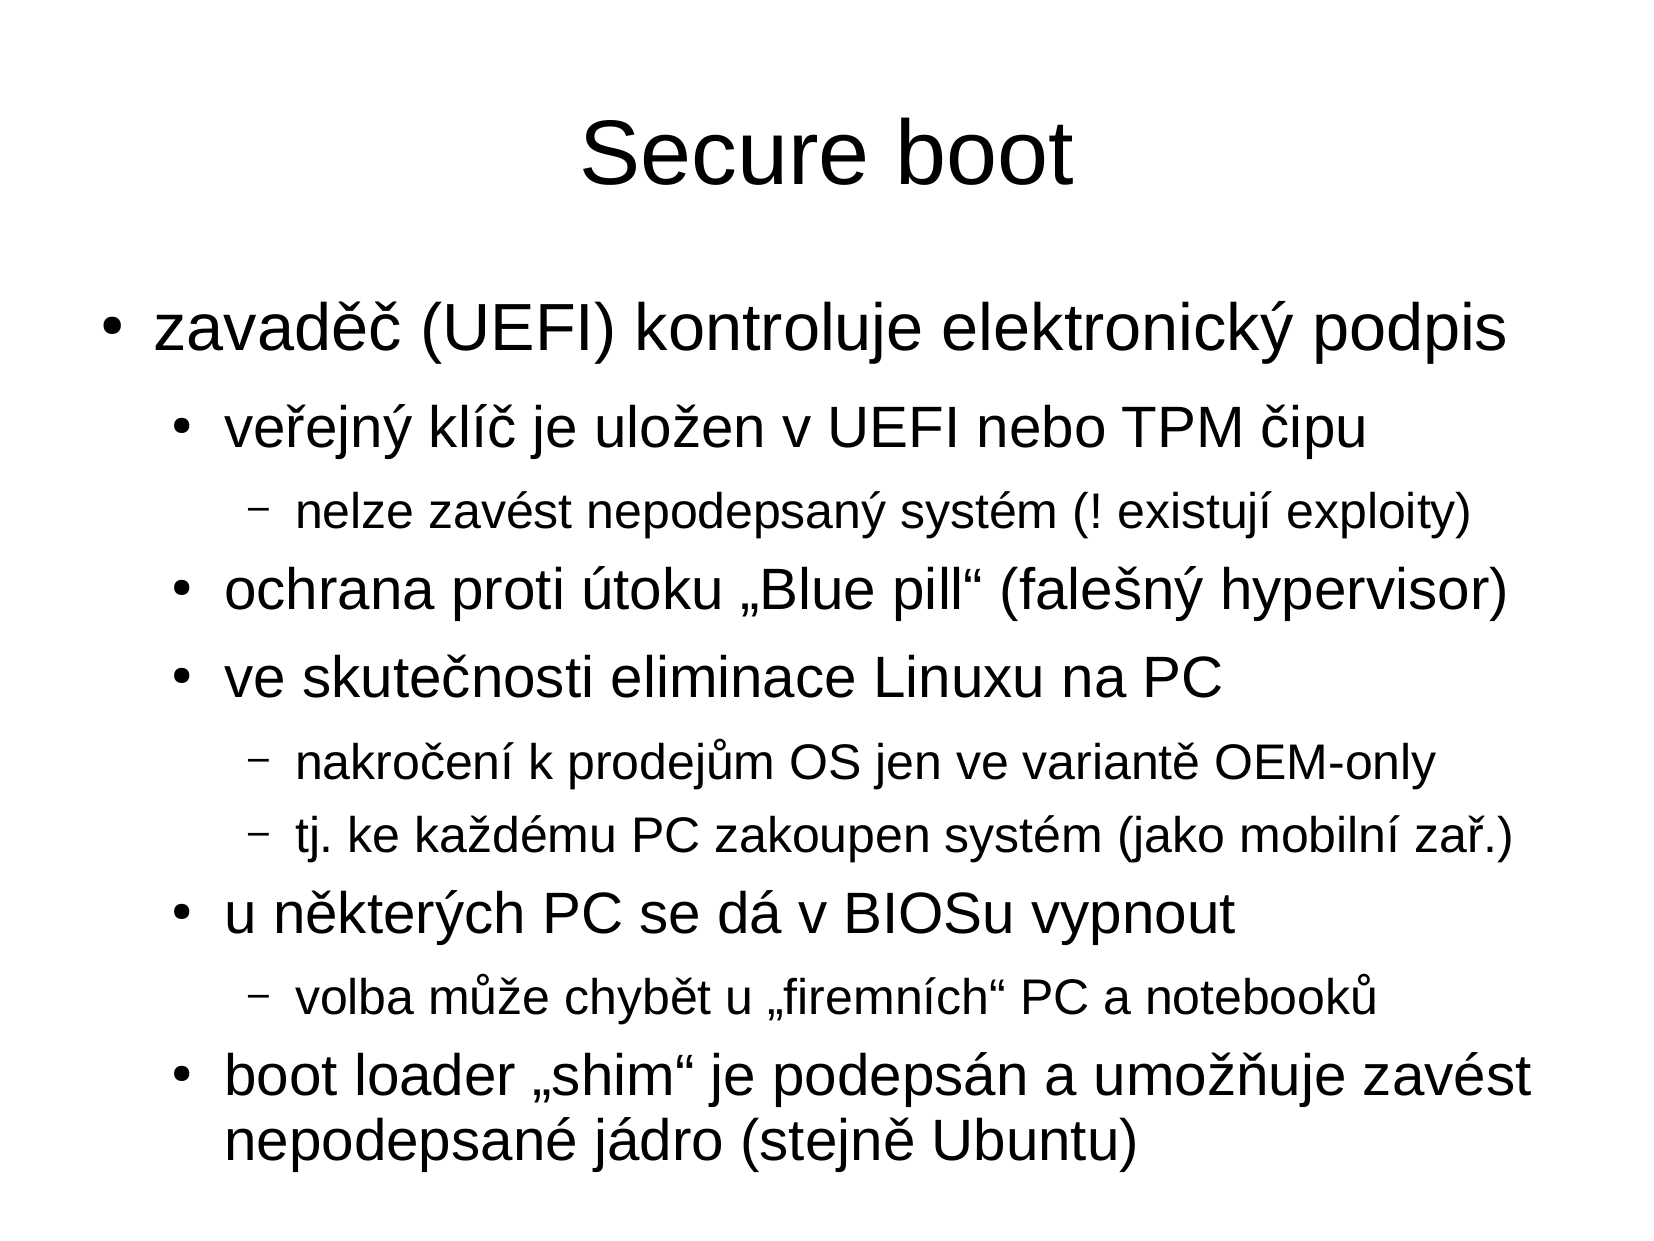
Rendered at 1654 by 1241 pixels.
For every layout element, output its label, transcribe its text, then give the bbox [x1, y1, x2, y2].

title Secure boot [82, 49, 1571, 257]
list zavaděč (UEFI) kontroluje elektronický podpis veřejný klíč je uložen v UEFI nebo TPM čipu nelze zavést nepodepsaný systém (! existují exploity) ochrana proti útoku „Blue pill“ (falešný hypervisor) ve skutečnosti eliminace Linuxu na PC nakročení k prodejům OS jen ve variantě OEM-only tj. ke každému PC zakoupen systém (jako mobilní zař.) u některých PC se dá v BIOSu vypnout volba může chybět u „firemních“ PC a notebooků boot loader „shim“ je podepsán a umožňuje zavést nepodepsané jádro (stejně Ubuntu) [82, 290, 1571, 1174]
